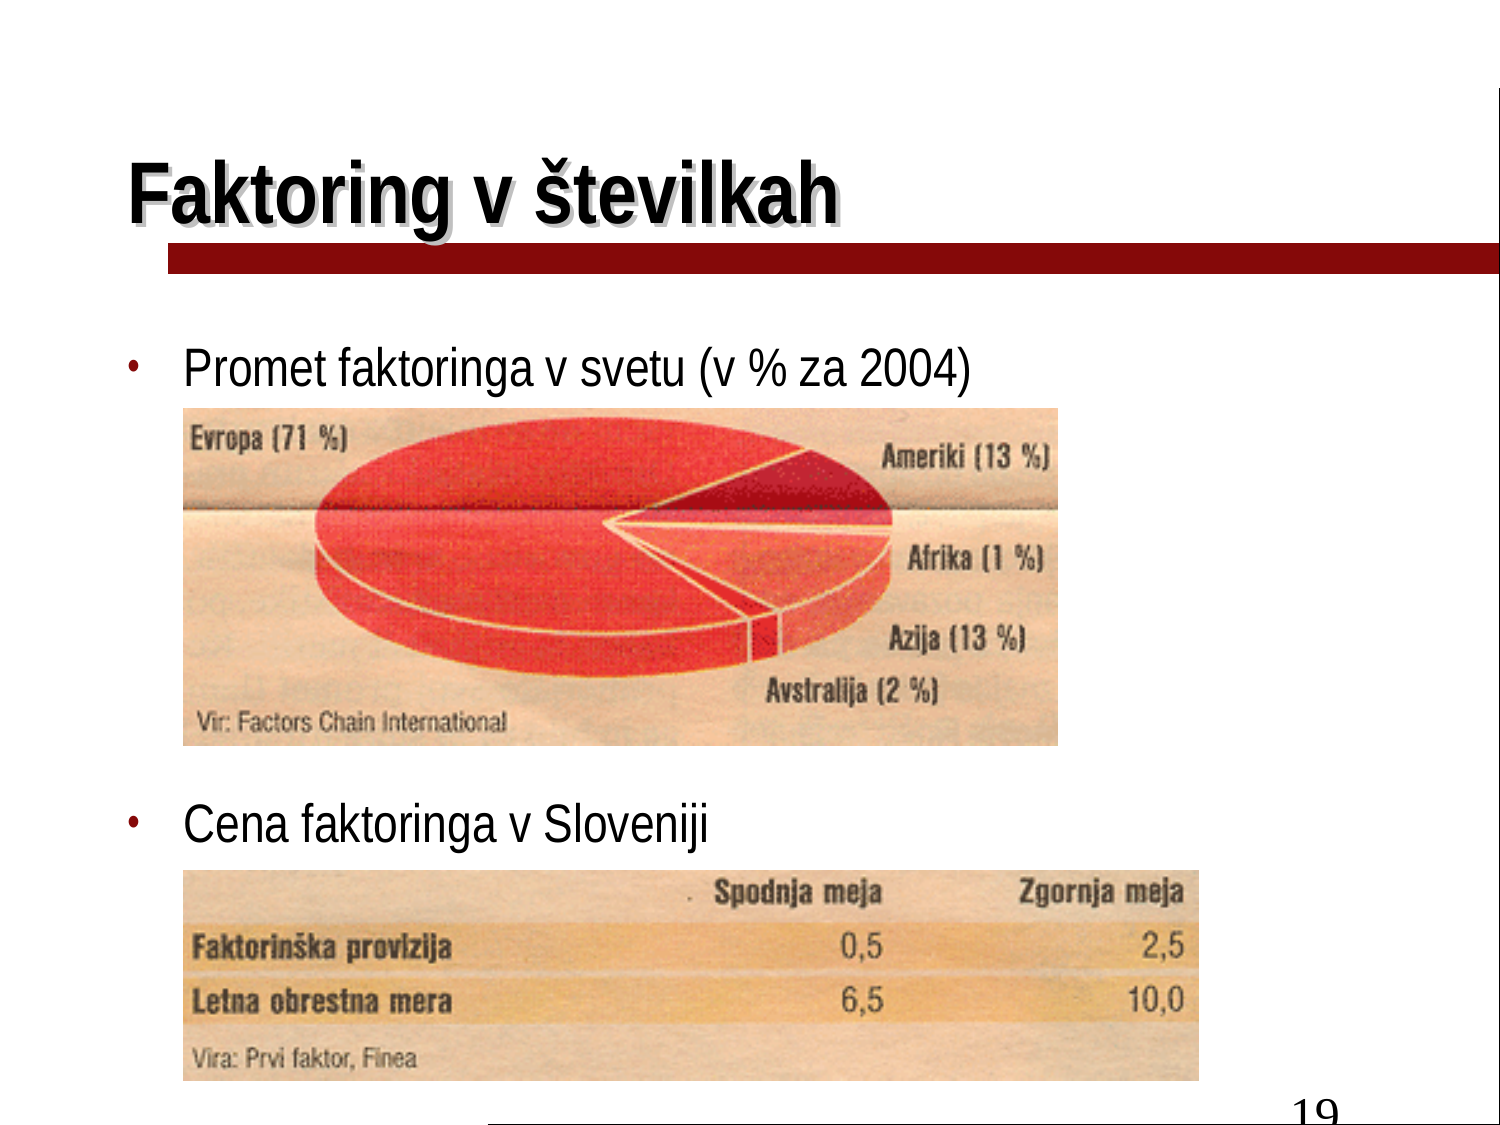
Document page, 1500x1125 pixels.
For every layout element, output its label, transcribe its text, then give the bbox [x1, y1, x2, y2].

title Faktoring v številkah [112, 113, 1388, 264]
list Promet faktoringa v svetu (v % za 2004) Cena faktoringa v Sloveniji [112, 324, 1388, 1001]
picture [183, 870, 1199, 1082]
picture [183, 408, 1058, 746]
